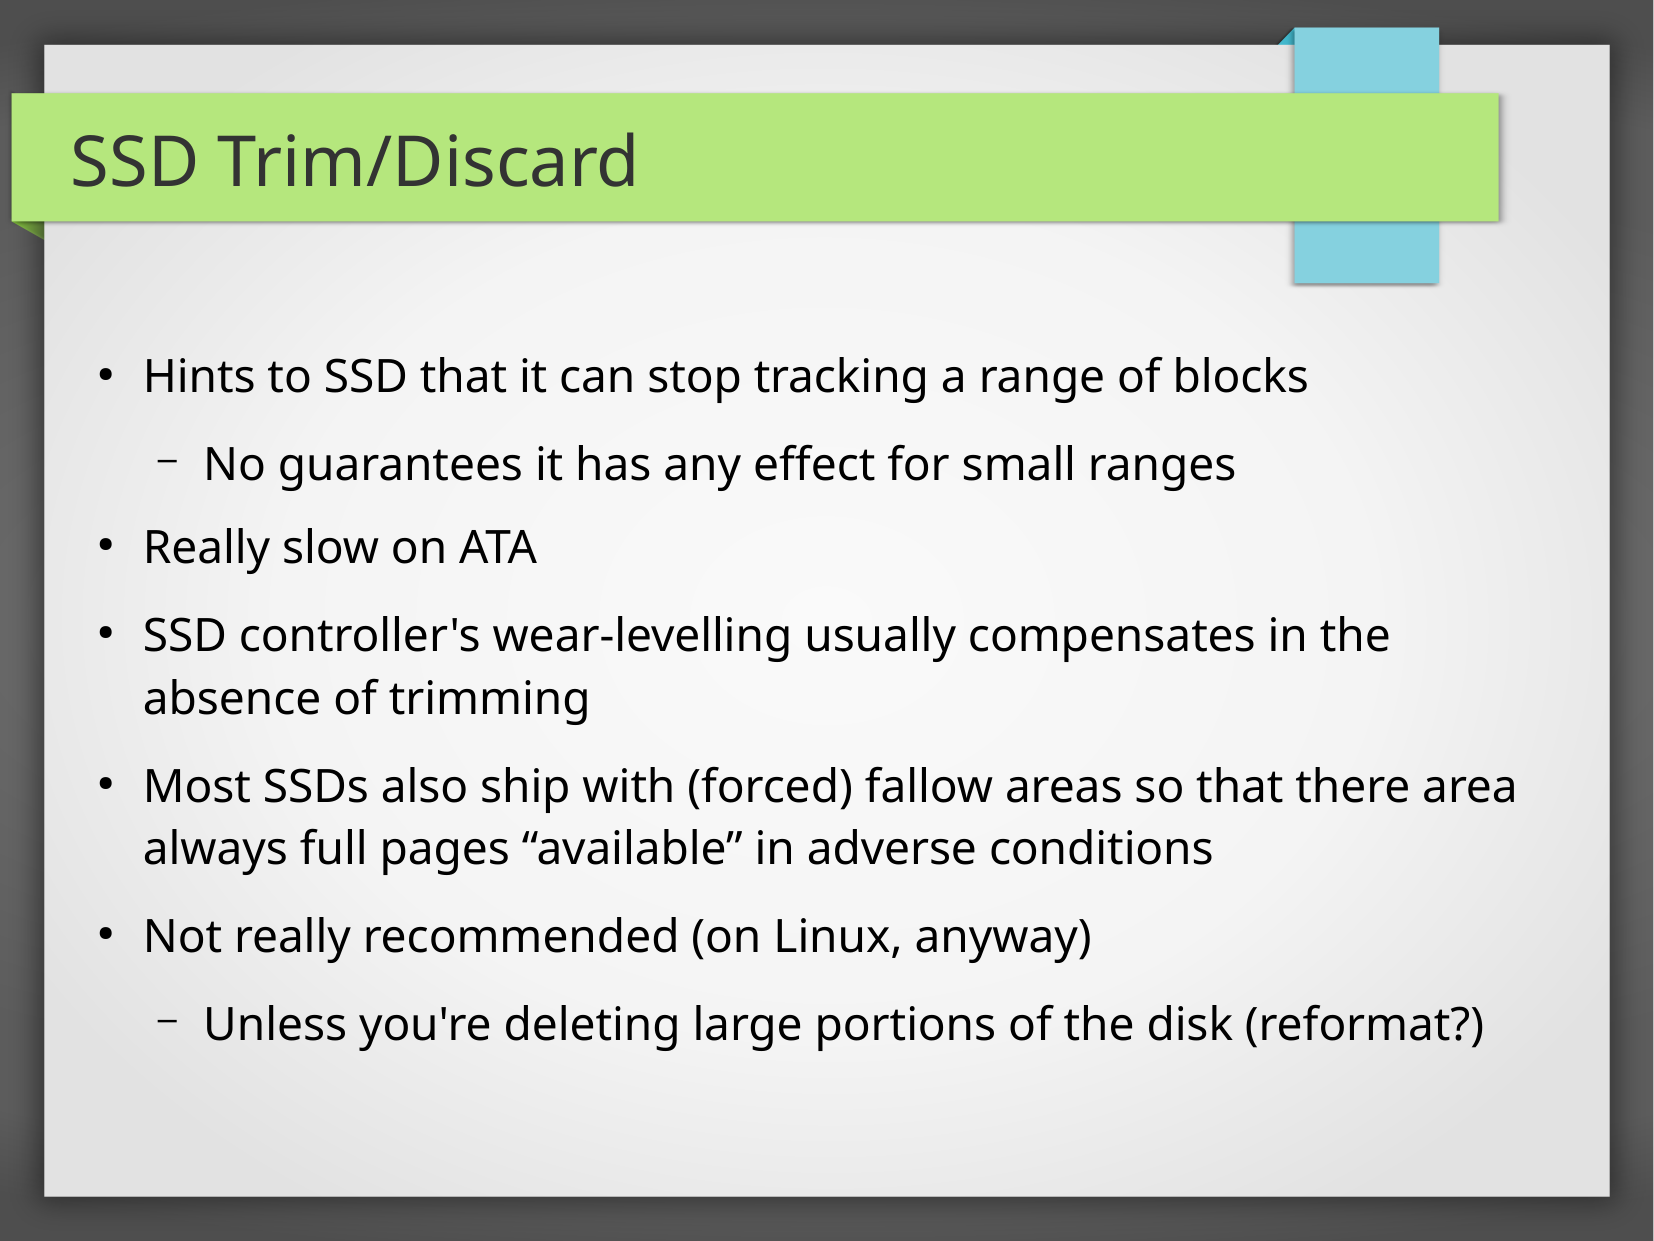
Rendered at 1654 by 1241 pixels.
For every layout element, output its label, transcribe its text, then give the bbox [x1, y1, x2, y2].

title SSD Trim/Discard [70, 106, 1229, 213]
list Hints to SSD that it can stop tracking a range of blocks No guarantees it has any effect for small ranges Really slow on ATA SSD controller's wear-levelling usually compensates in the absence of trimming Most SSDs also ship with (forced) fallow areas so that there area always full pages “available” in adverse conditions Not really recommended (on Linux, anyway) Unless you're deleting large portions of the disk (reformat?) [82, 343, 1538, 1063]
picture [0, 0, 1654, 1241]
